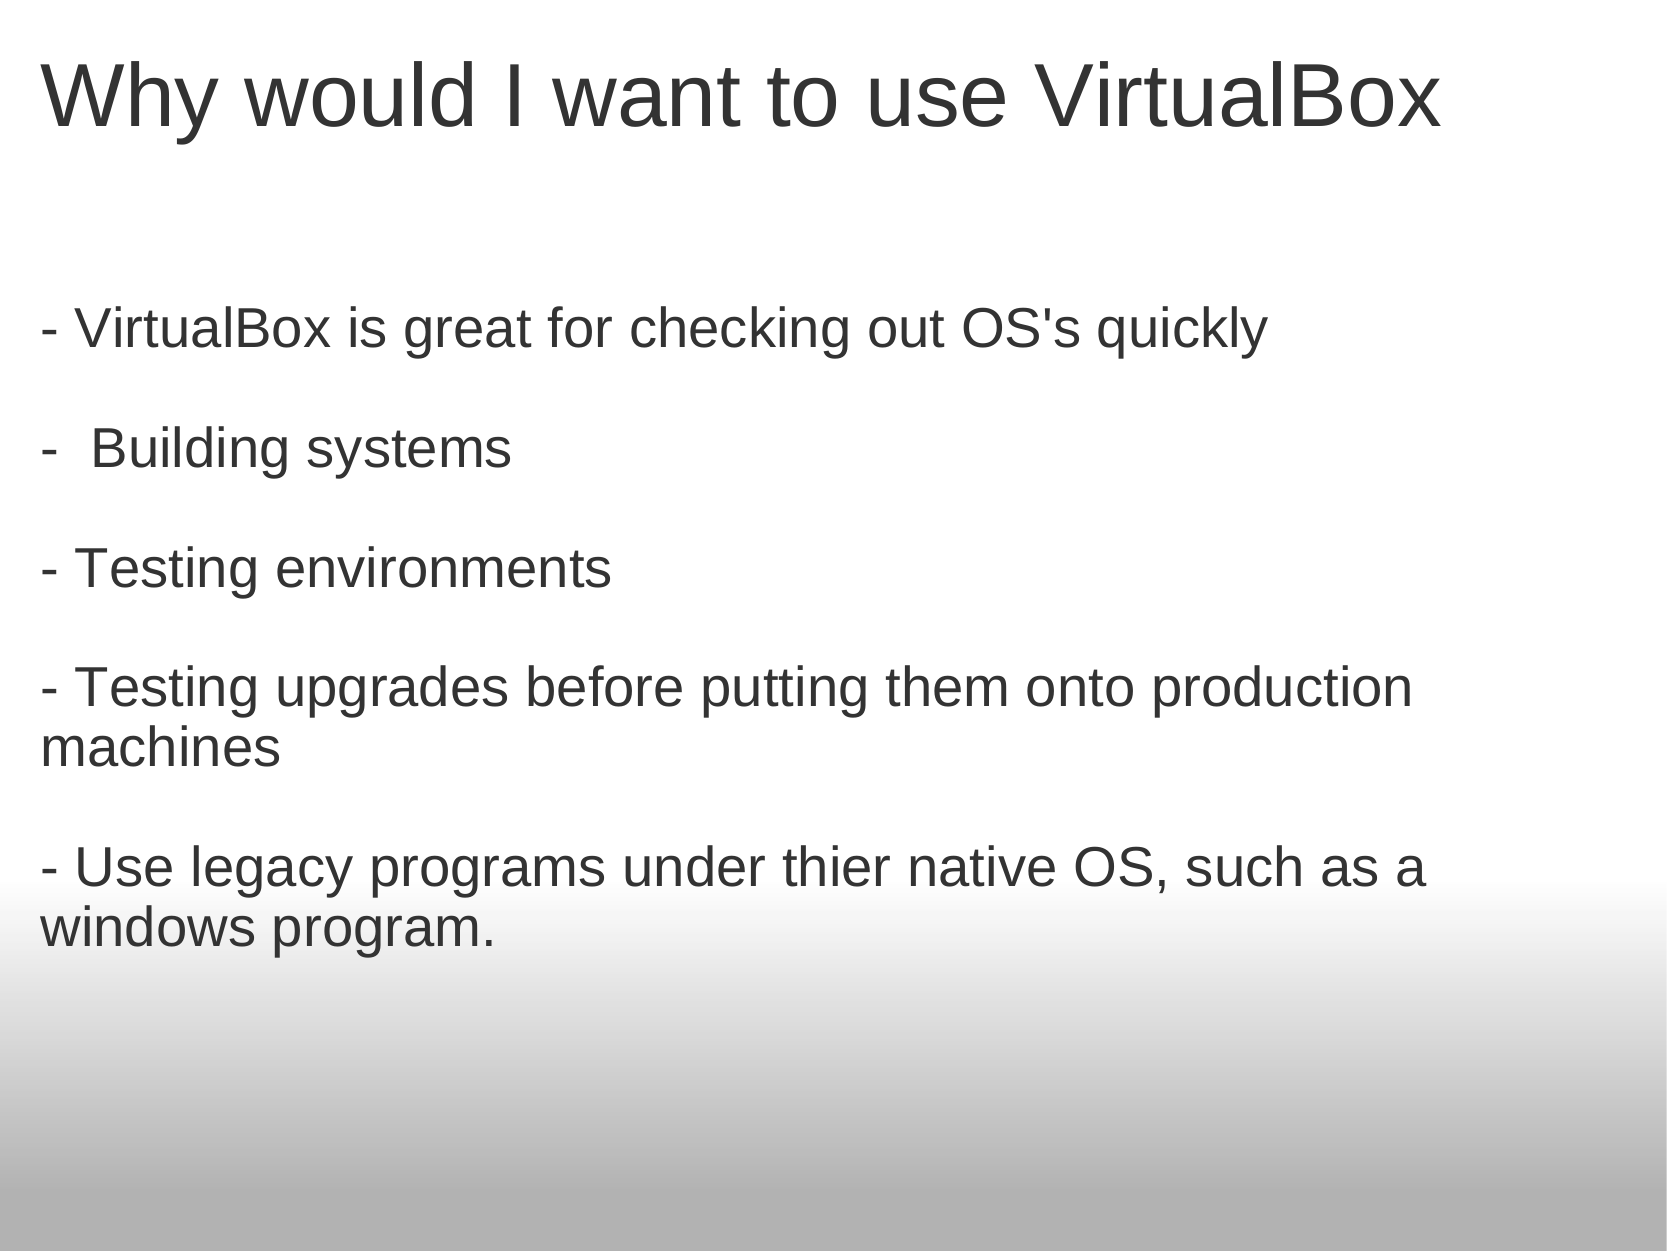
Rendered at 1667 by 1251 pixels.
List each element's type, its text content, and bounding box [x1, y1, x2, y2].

picture [0, 0, 1667, 1251]
title Why would I want to use VirtualBox [40, 50, 1627, 201]
list - VirtualBox is great for checking out OS's quickly - Building systems - Testing environments - Testing upgrades before putting them onto production machines - Use legacy programs under thier native OS, such as a windows program. [40, 300, 1627, 1201]
